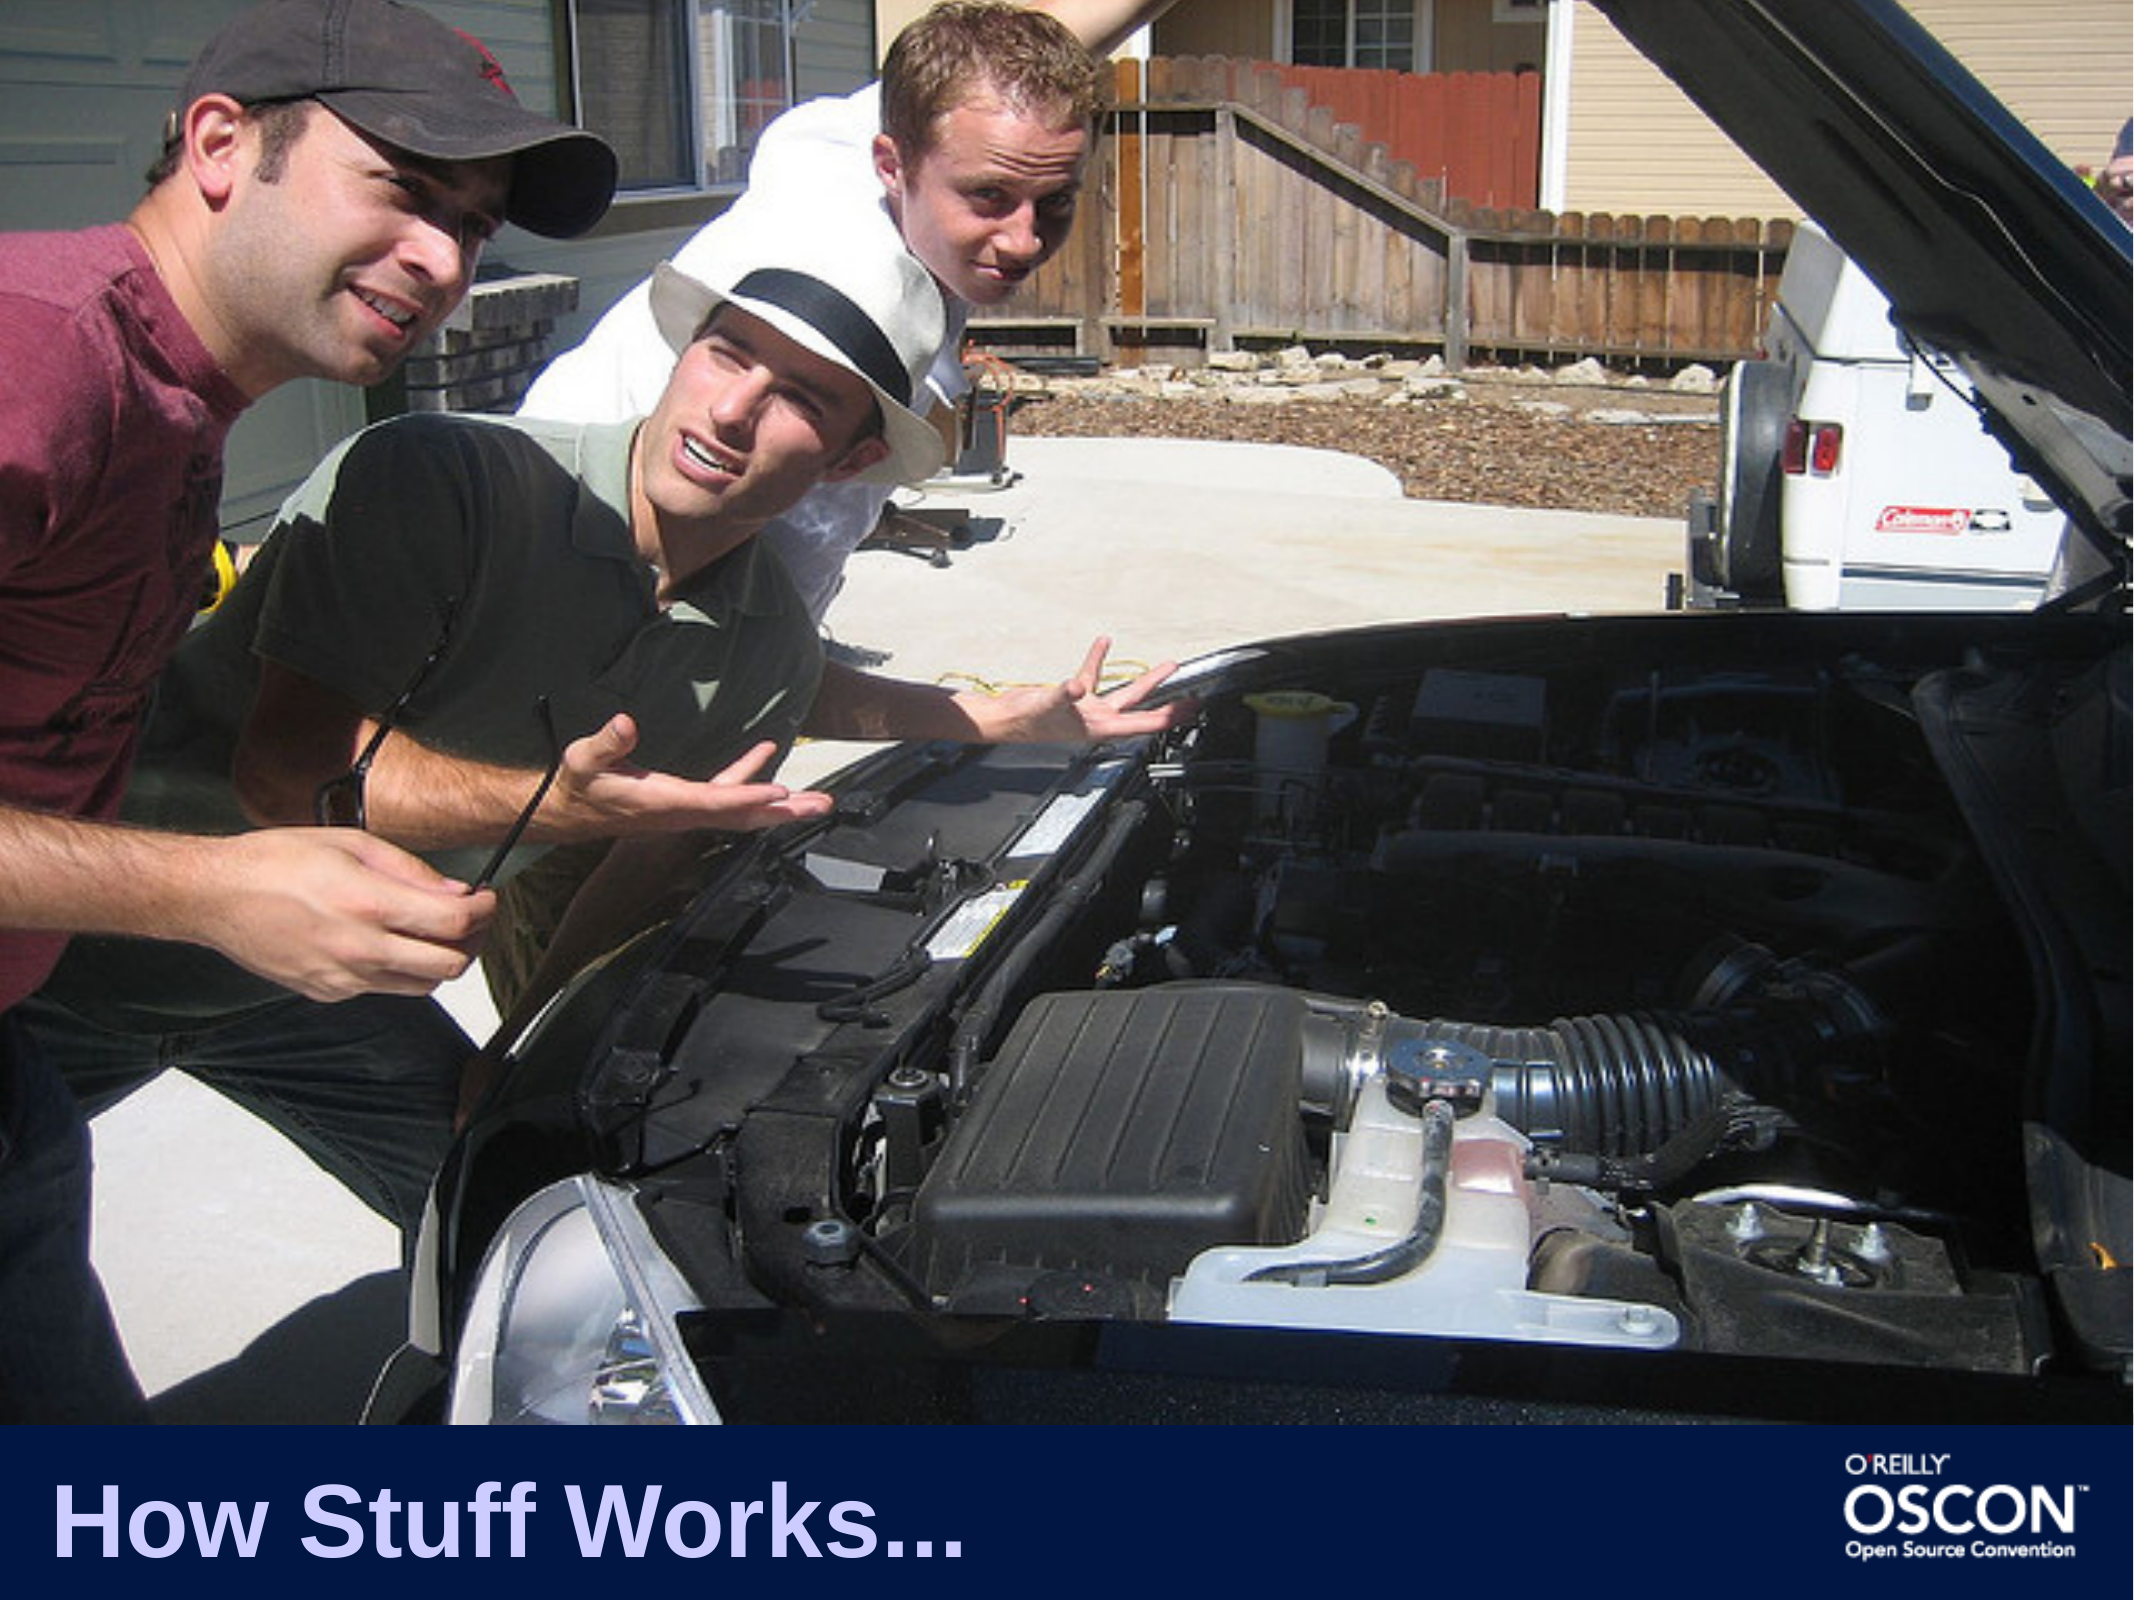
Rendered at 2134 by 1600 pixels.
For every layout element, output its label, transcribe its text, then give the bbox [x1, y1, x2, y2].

picture [0, 0, 2134, 1600]
title How Stuff Works... [41, 1432, 2094, 1600]
